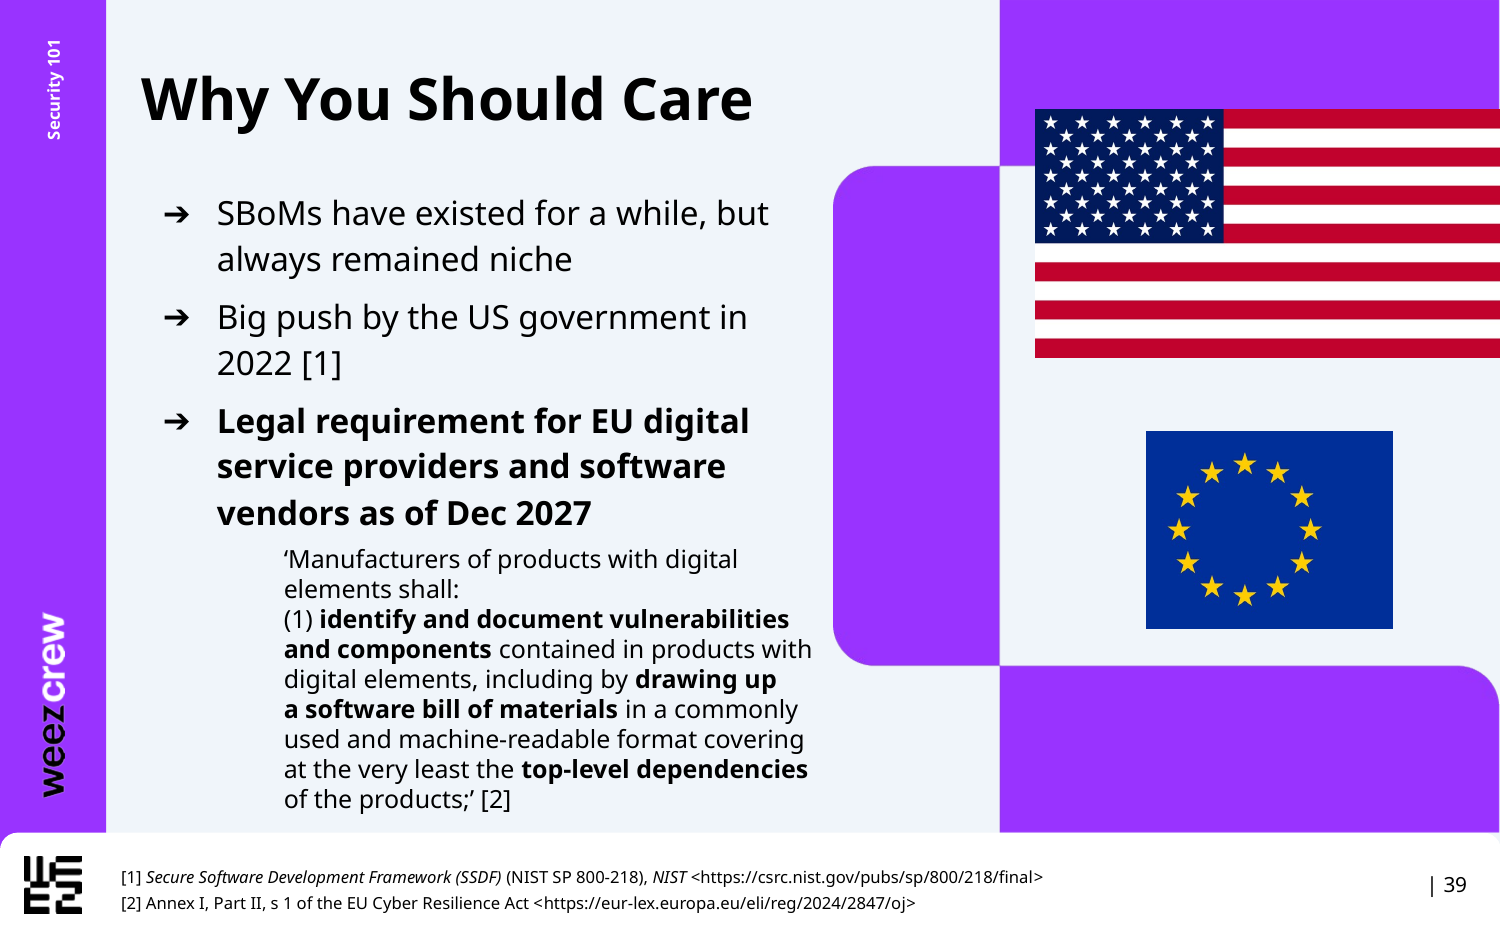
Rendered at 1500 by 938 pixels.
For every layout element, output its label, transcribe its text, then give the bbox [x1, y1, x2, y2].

picture [24, 856, 82, 914]
subtitle [1] Secure Software Development Framework (SSDF) (NIST SP 800-218), NIST <https://csrc.nist.gov/pubs/sp/800/218/final> [2] Annex I, Part II, s 1 of the EU Cyber Resilience Act <https://eur-lex.europa.eu/eli/reg/2024/2847/oj> [106, 836, 1426, 938]
picture [43, 612, 65, 798]
slide_number | <number> [1426, 850, 1482, 922]
title Security 101 [0, 24, 107, 497]
title Why You Should Care [126, 24, 976, 170]
picture [833, 0, 1500, 833]
list SBoMs have existed for a while, but always remained niche Big push by the US government in 2022 [1] Legal requirement for EU digital service providers and software vendors as of Dec 2027 ‘Manufacturers of products with digital elements shall: (1) identify and document vulnerabilities and components contained in products with digital elements, including by drawing up a software bill of materials in a commonly used and machine-readable format covering at the very least the top-level dependencies of the products;’ [2] [126, 171, 833, 792]
